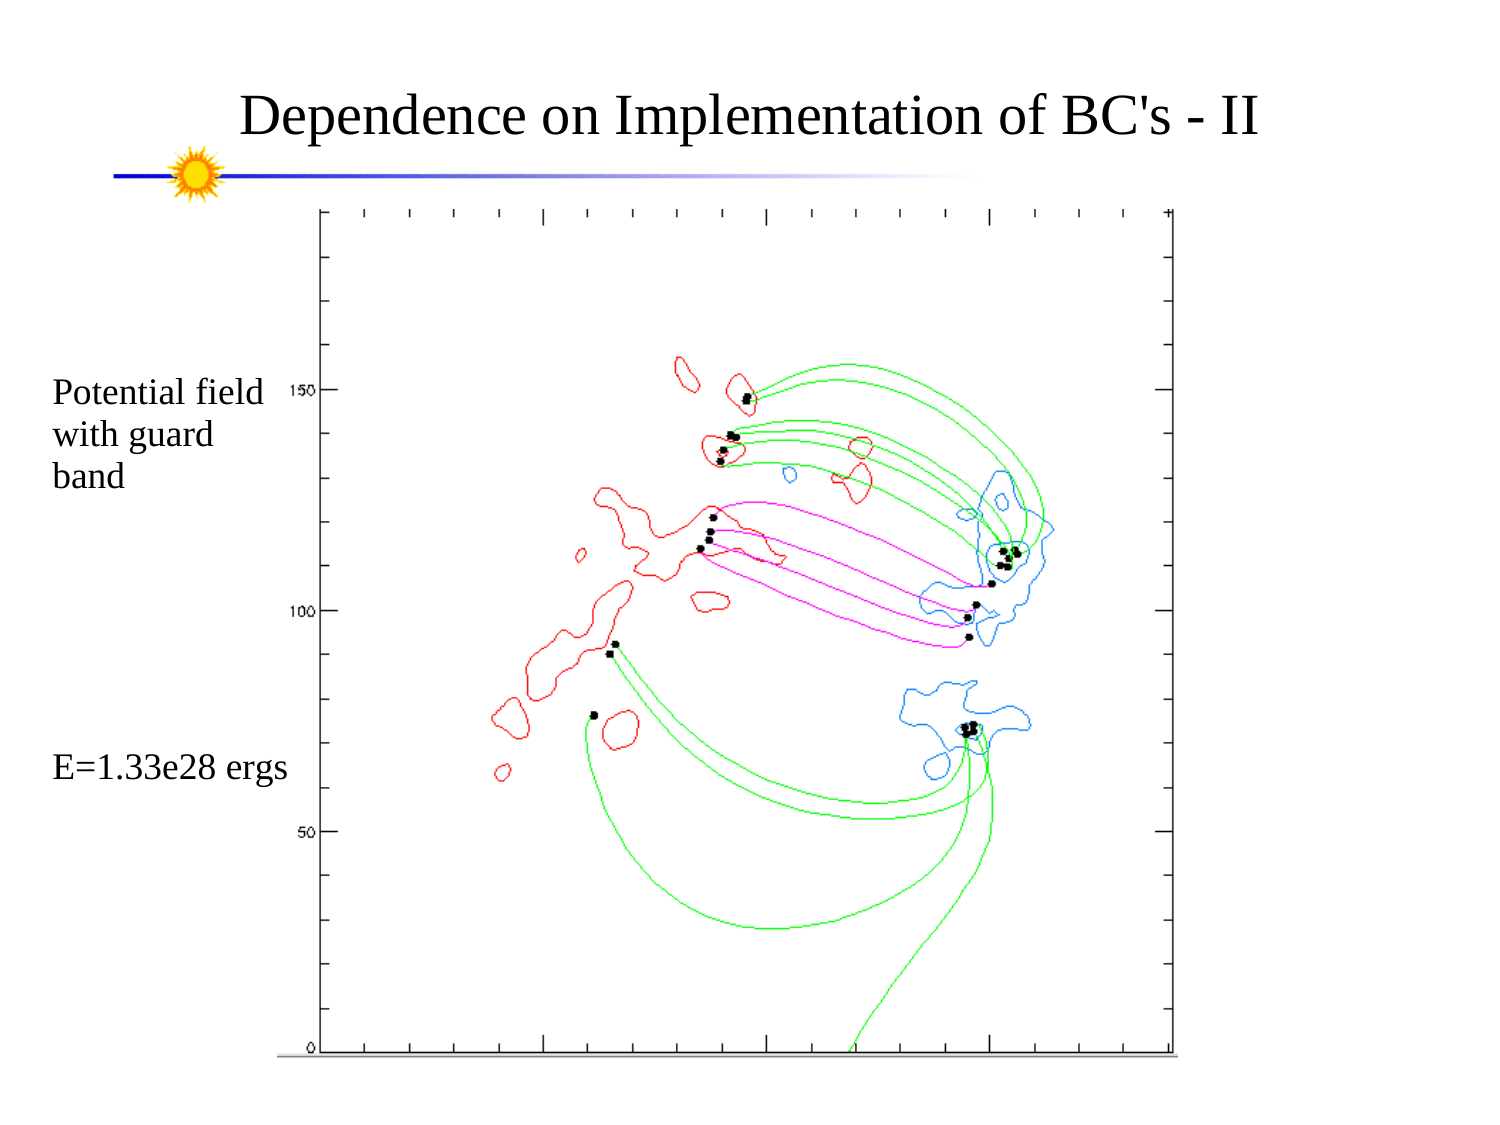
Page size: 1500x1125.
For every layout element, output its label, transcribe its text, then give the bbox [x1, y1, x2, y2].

text_box E=1.33e28 ergs [37, 738, 299, 795]
picture [112, 172, 1178, 1059]
title Dependence on Implementation of BC's - II [112, 58, 1388, 172]
text_box Potential field with guard band [37, 364, 274, 504]
